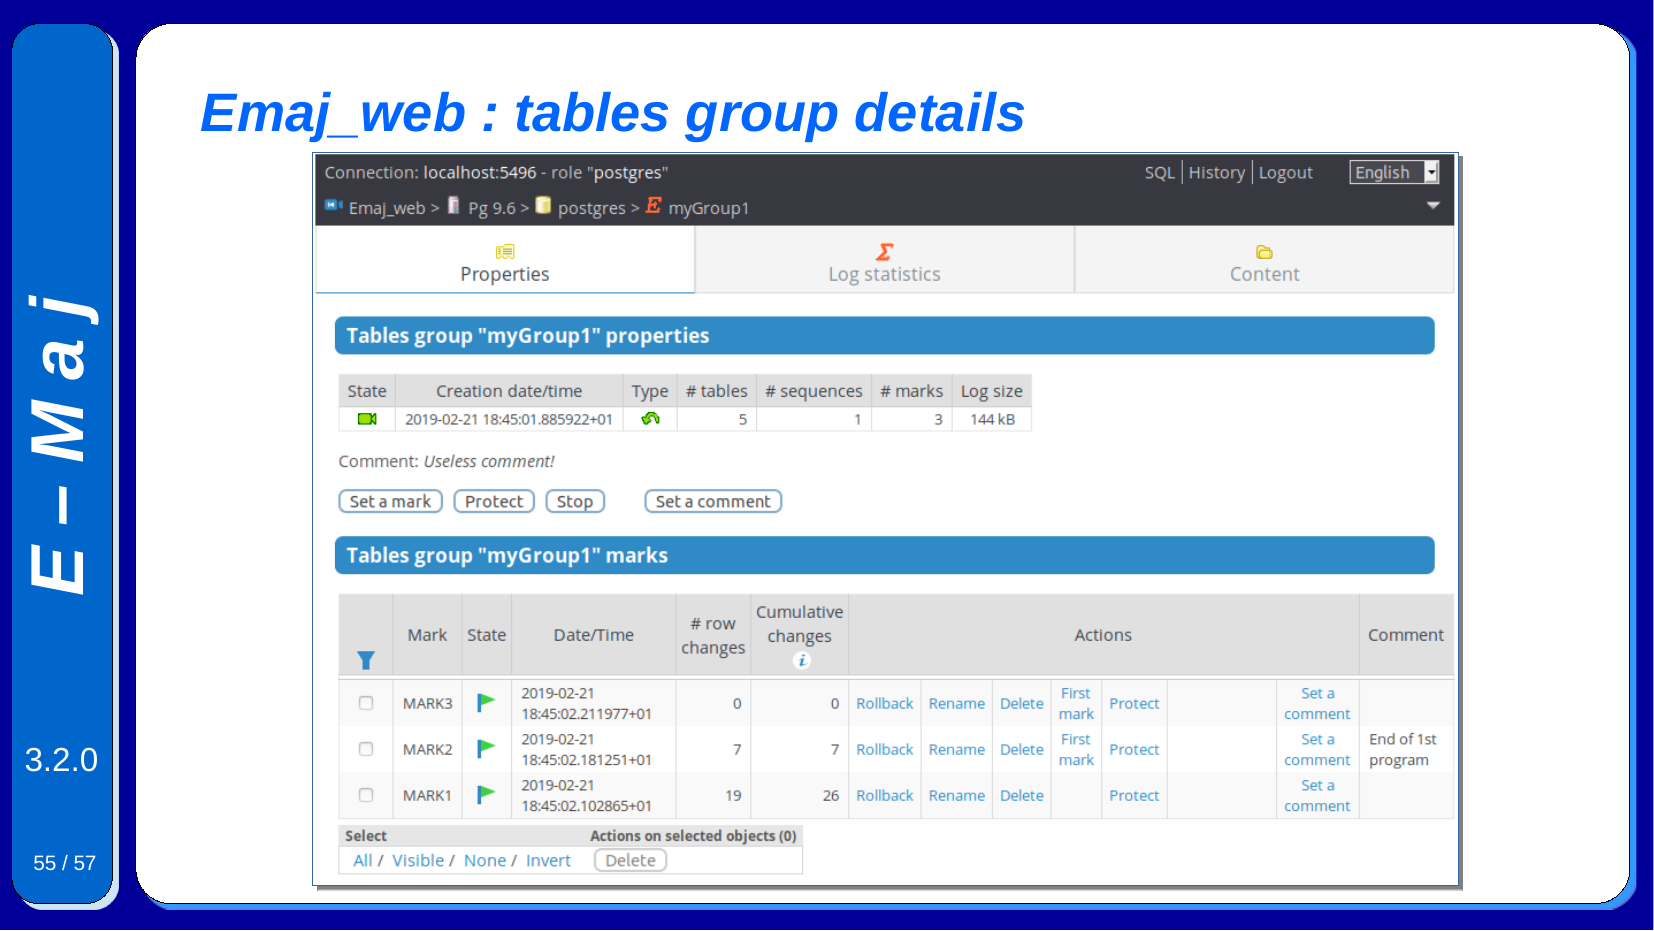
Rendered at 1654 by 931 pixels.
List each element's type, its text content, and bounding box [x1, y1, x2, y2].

title Emaj_web : tables group details [200, 34, 1575, 191]
picture [312, 152, 1459, 886]
